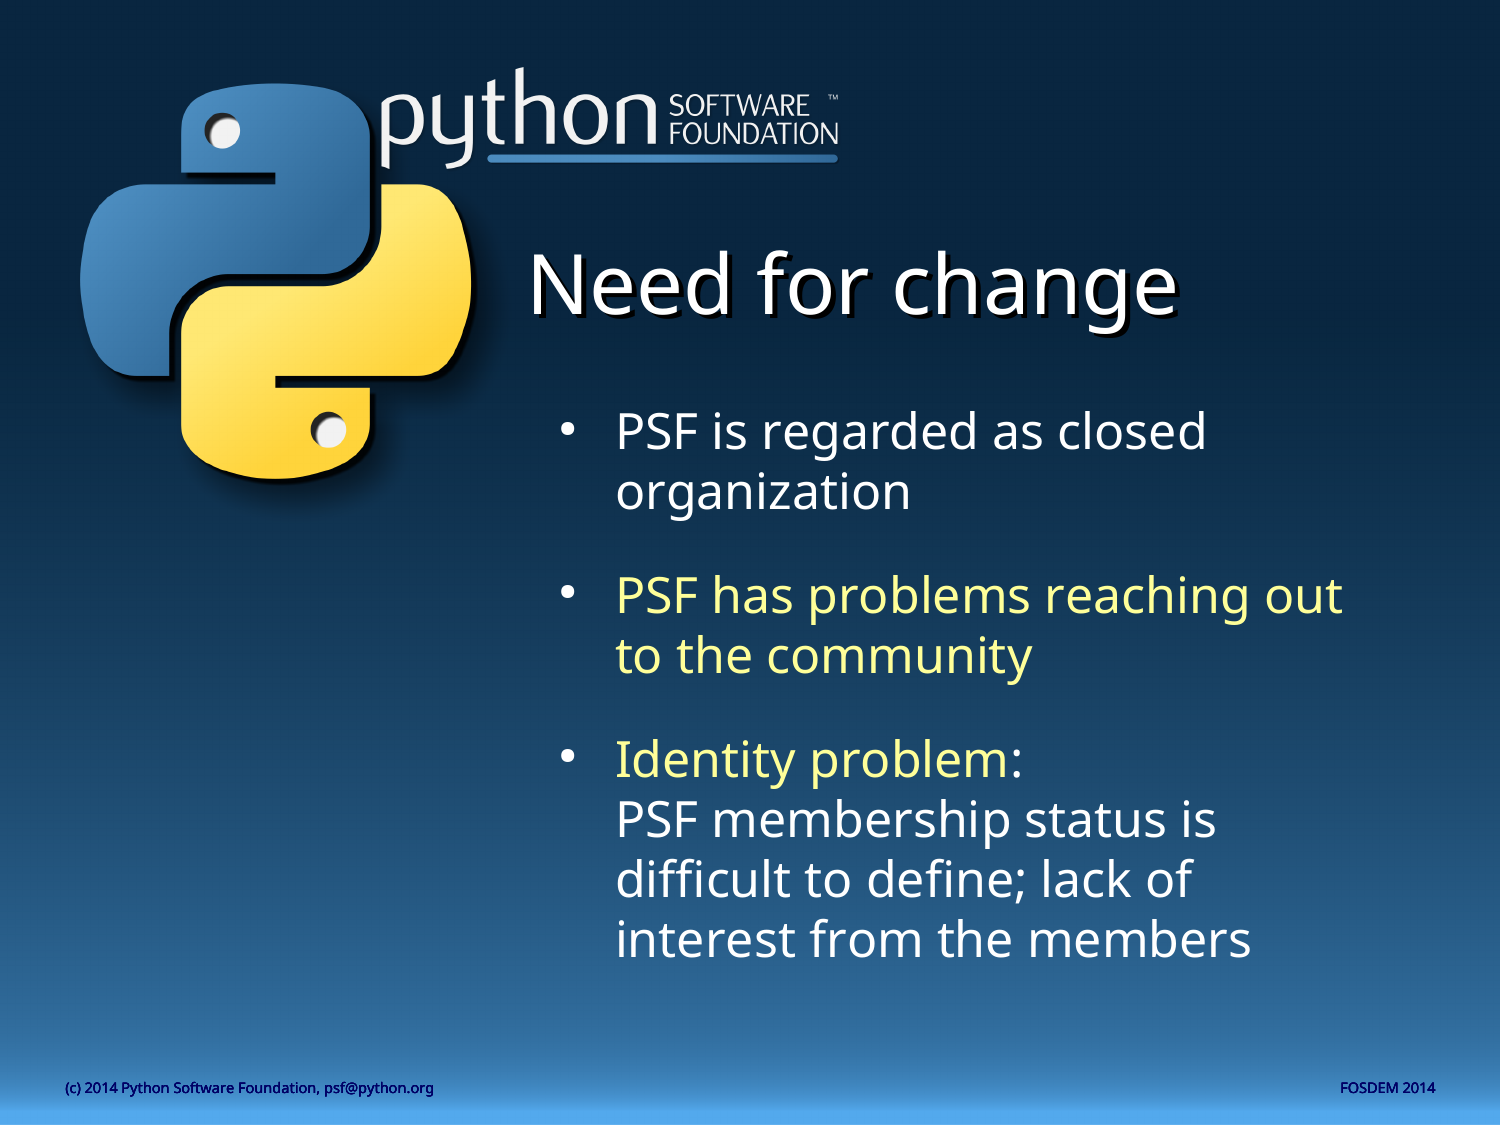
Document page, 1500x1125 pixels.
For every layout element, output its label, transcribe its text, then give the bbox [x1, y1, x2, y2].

title Need for change [512, 185, 1388, 377]
list PSF is regarded as closed organization PSF has problems reaching out to the community Identity problem: PSF membership status is difficult to define; lack of interest from the members [544, 392, 1388, 1006]
text_box (c) 2014 Python Software Foundation, psf@python.org FOSDEM 2014 [65, 1078, 1436, 1099]
picture [0, 0, 1500, 1125]
